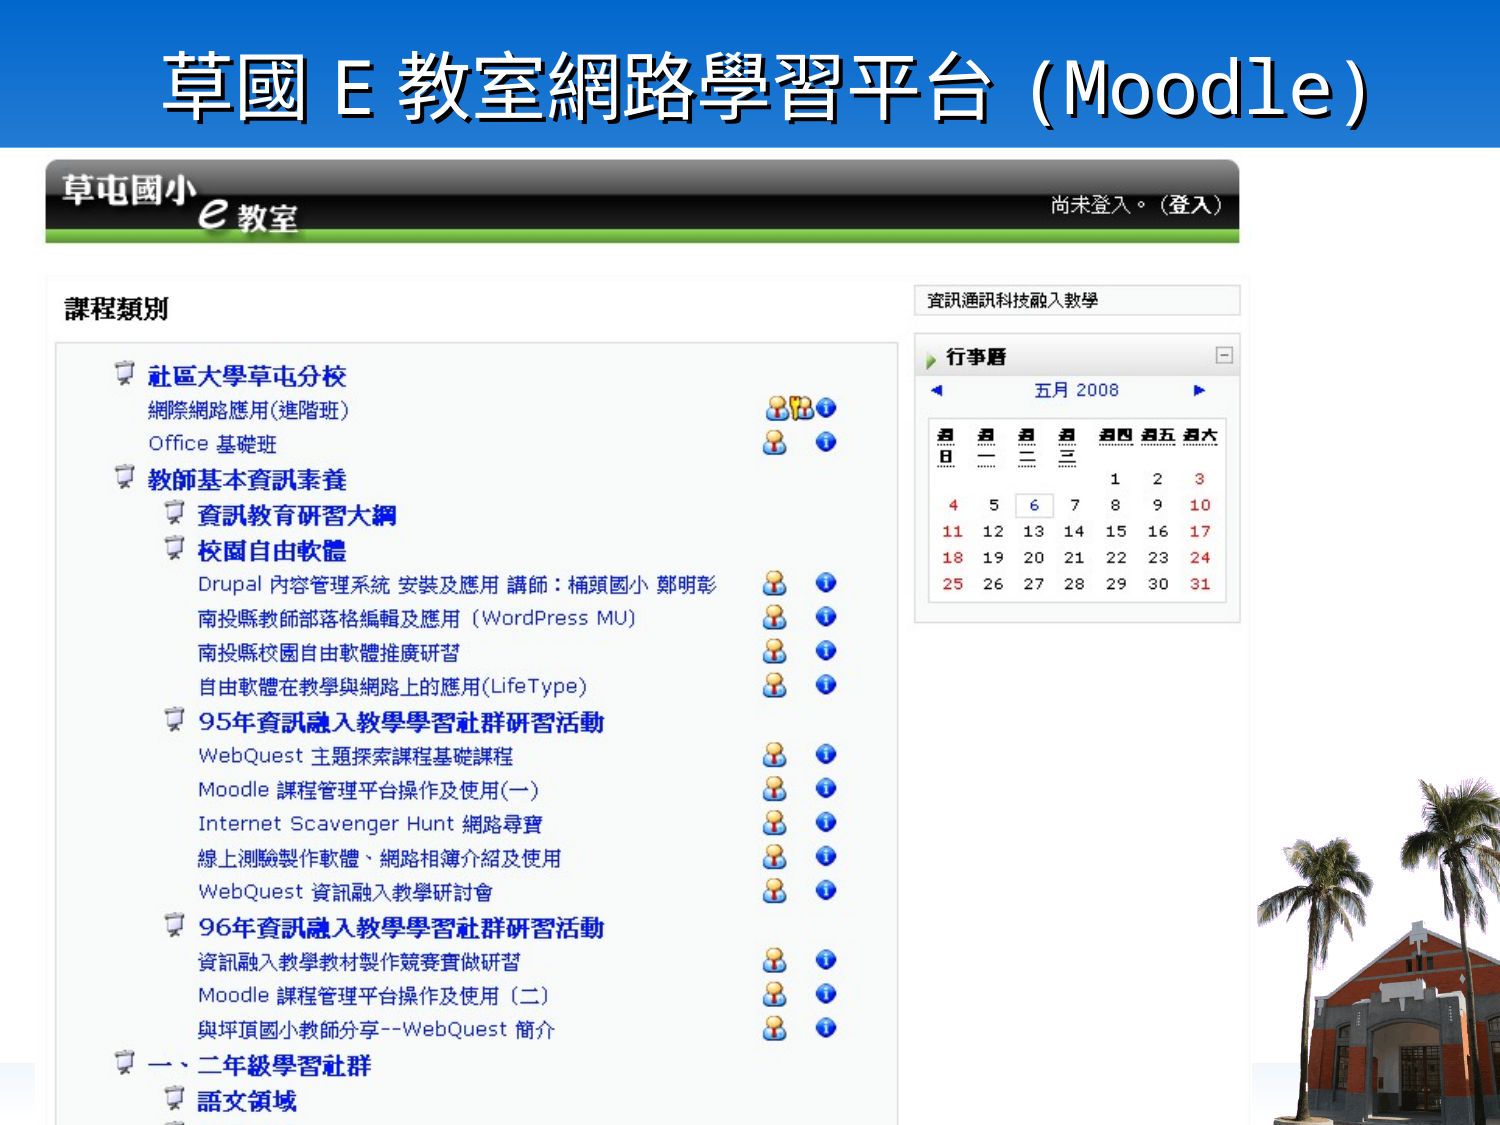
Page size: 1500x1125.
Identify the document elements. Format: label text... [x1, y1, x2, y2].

picture [35, 149, 1500, 1125]
title 草國E教室網路學習平台(Moodle) [159, 0, 1489, 176]
